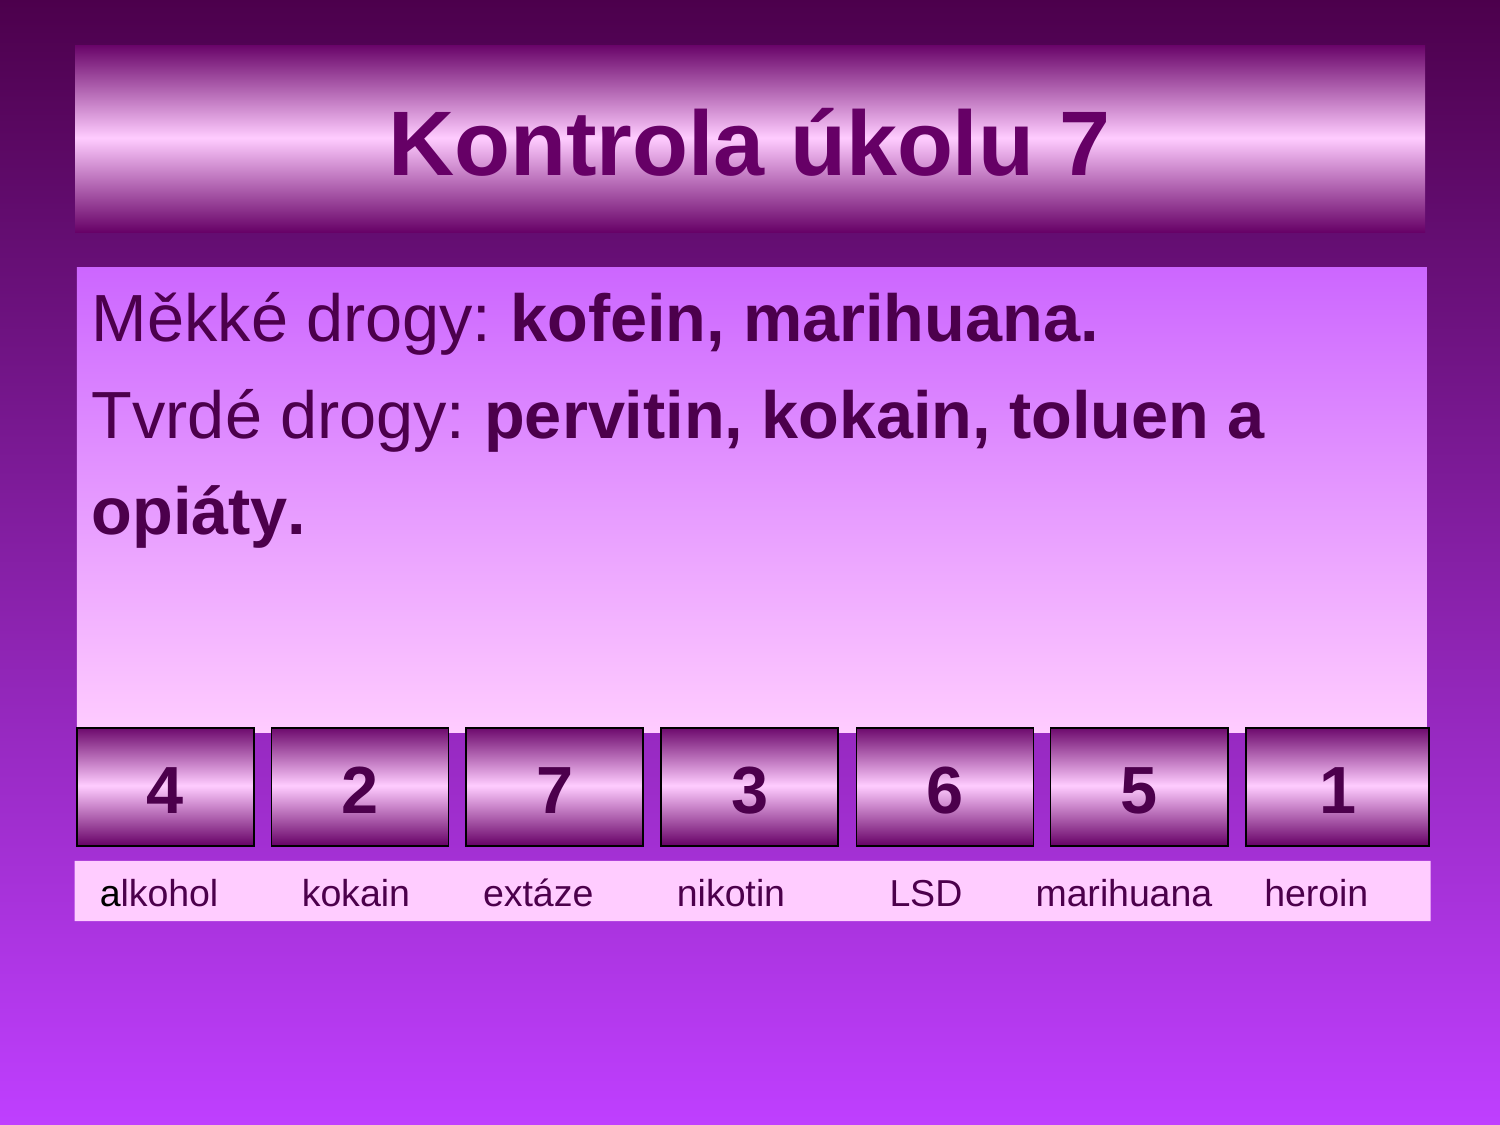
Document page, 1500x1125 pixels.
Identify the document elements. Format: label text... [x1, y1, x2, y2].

title Kontrola úkolu 7 [75, 45, 1426, 233]
text_box alkohol kokain extáze nikotin LSD marihuana heroin [74, 860, 1431, 922]
text_box 3 [661, 727, 839, 846]
text_box 2 [271, 727, 449, 846]
text_box 1 [1246, 727, 1430, 846]
list Měkké drogy: kofein, marihuana. Tvrdé drogy: pervitin, kokain, toluen a opiáty. [76, 267, 1427, 733]
text_box 4 [76, 727, 254, 846]
text_box 7 [466, 727, 644, 846]
text_box 5 [1050, 727, 1228, 846]
text_box 6 [856, 727, 1034, 846]
